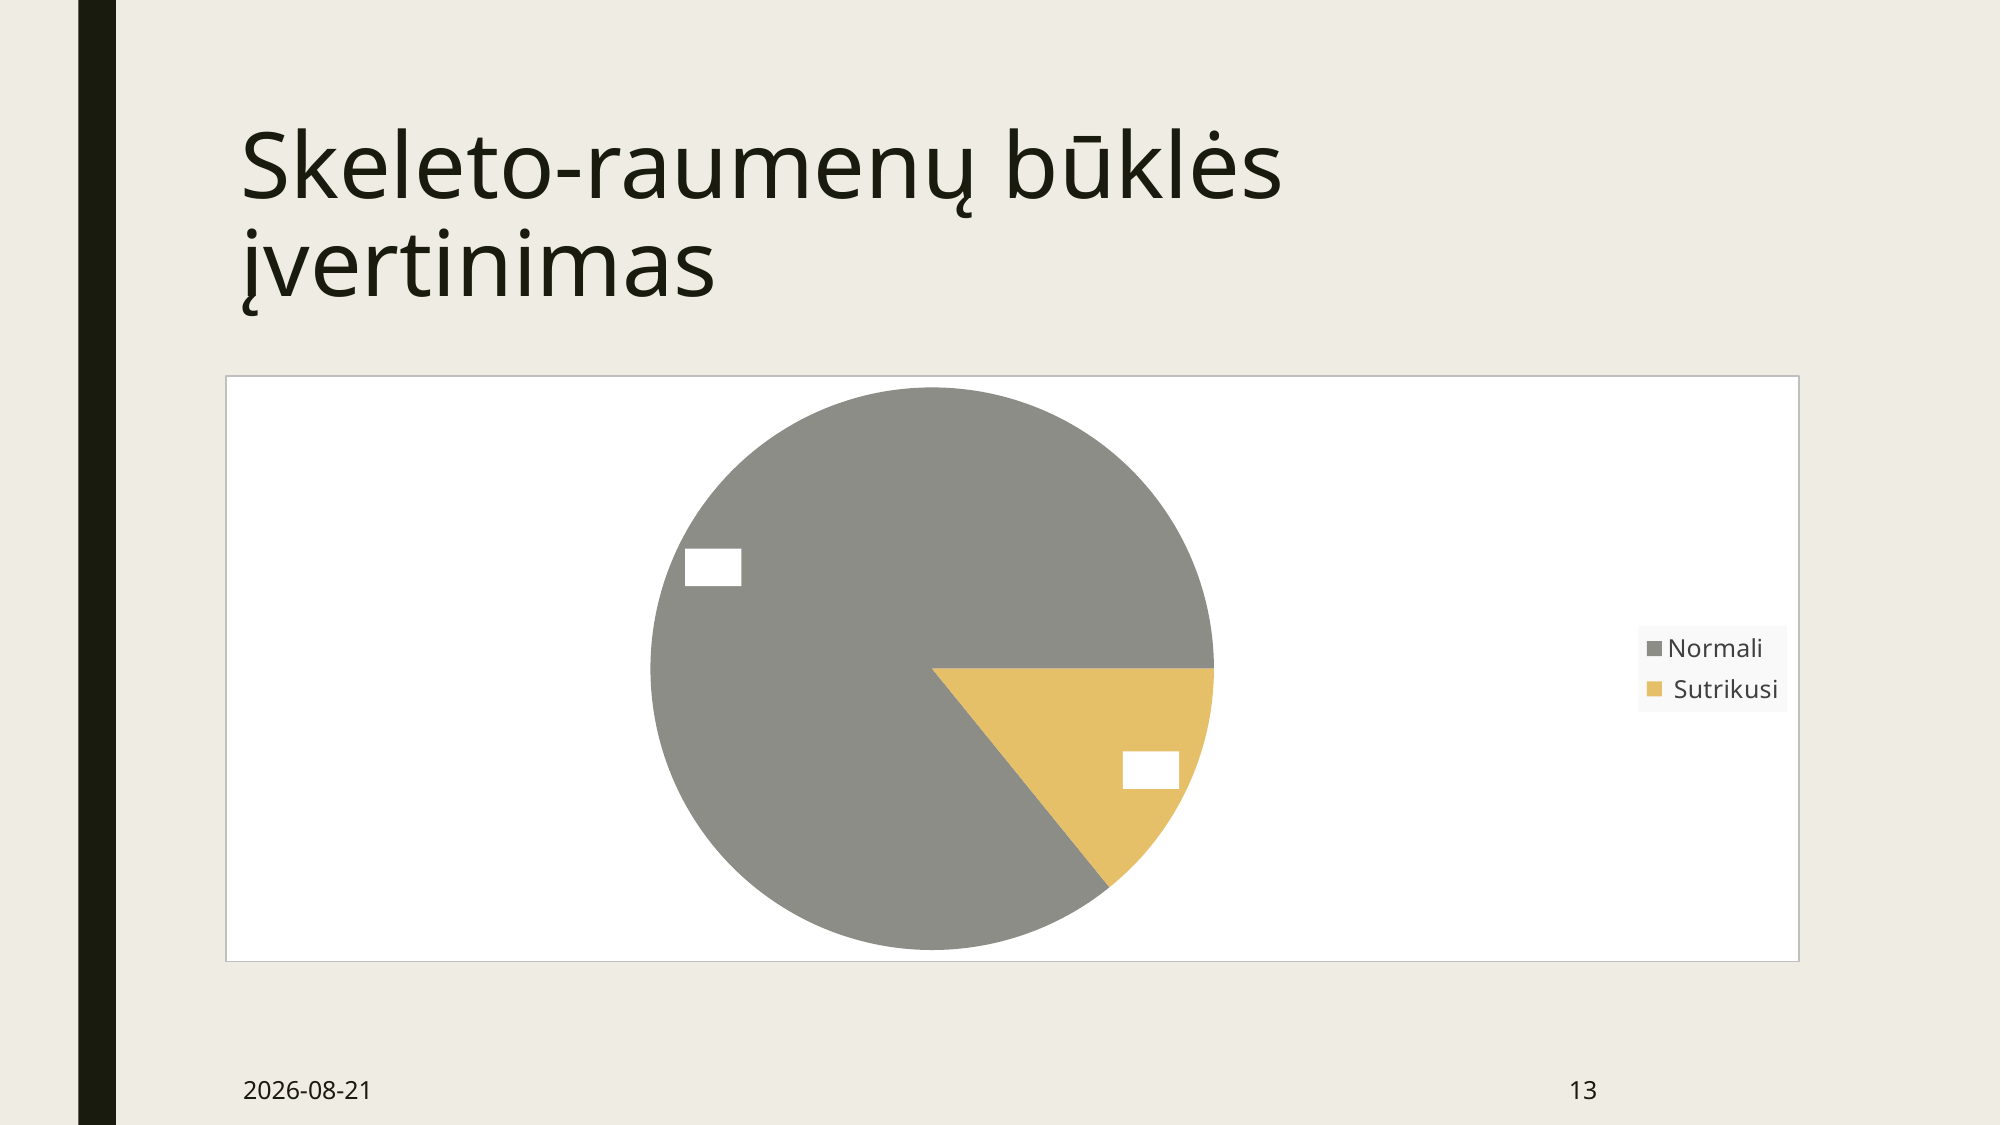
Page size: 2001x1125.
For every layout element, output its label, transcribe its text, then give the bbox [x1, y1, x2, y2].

text_box [228, 1058, 426, 1125]
chart [225, 375, 1801, 963]
text_box [1553, 1058, 1816, 1125]
title Skeleto-raumenų būklės įvertinimas [225, 112, 1801, 357]
